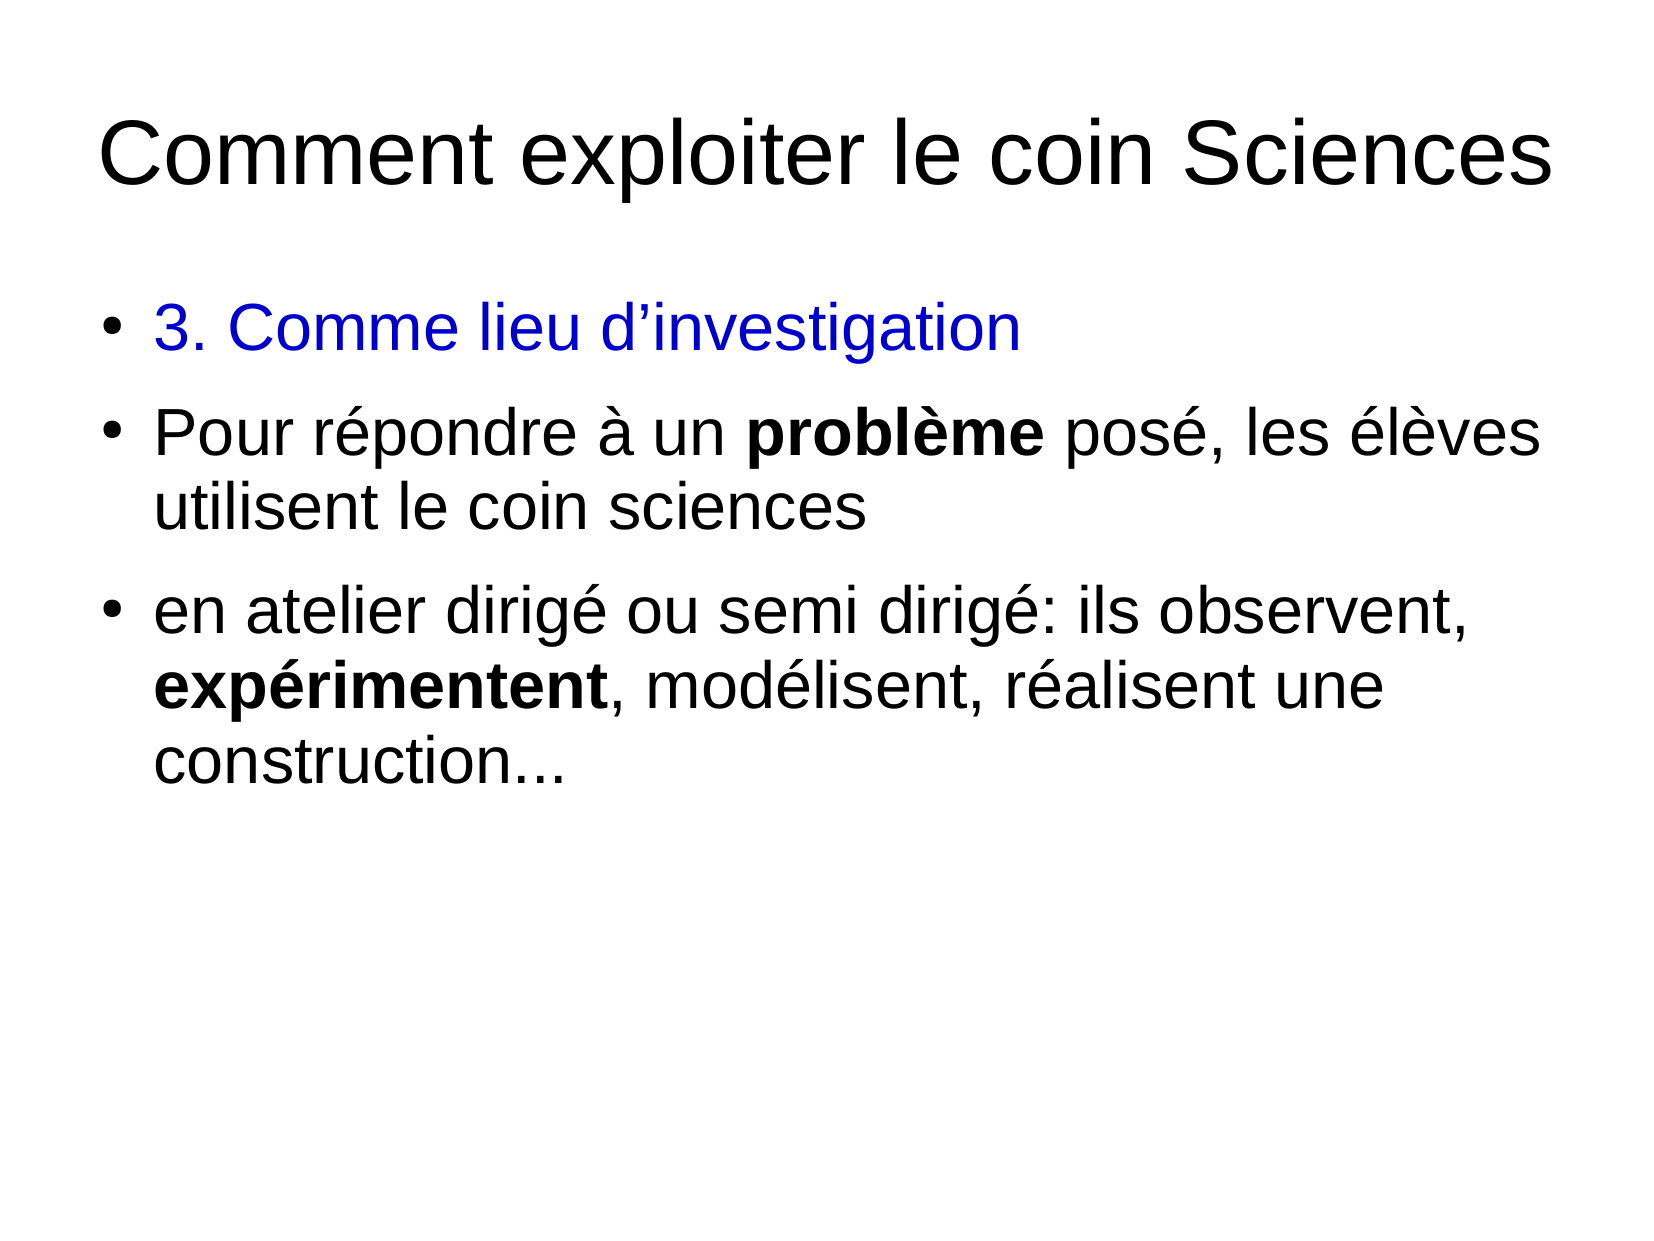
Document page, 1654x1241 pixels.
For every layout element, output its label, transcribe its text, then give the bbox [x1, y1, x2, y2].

title Comment exploiter le coin Sciences [82, 49, 1571, 257]
list 3. Comme lieu d’investigation Pour répondre à un problème posé, les élèves utilisent le coin sciences en atelier dirigé ou semi dirigé: ils observent, expérimentent, modélisent, réalisent une construction... [82, 290, 1571, 1109]
